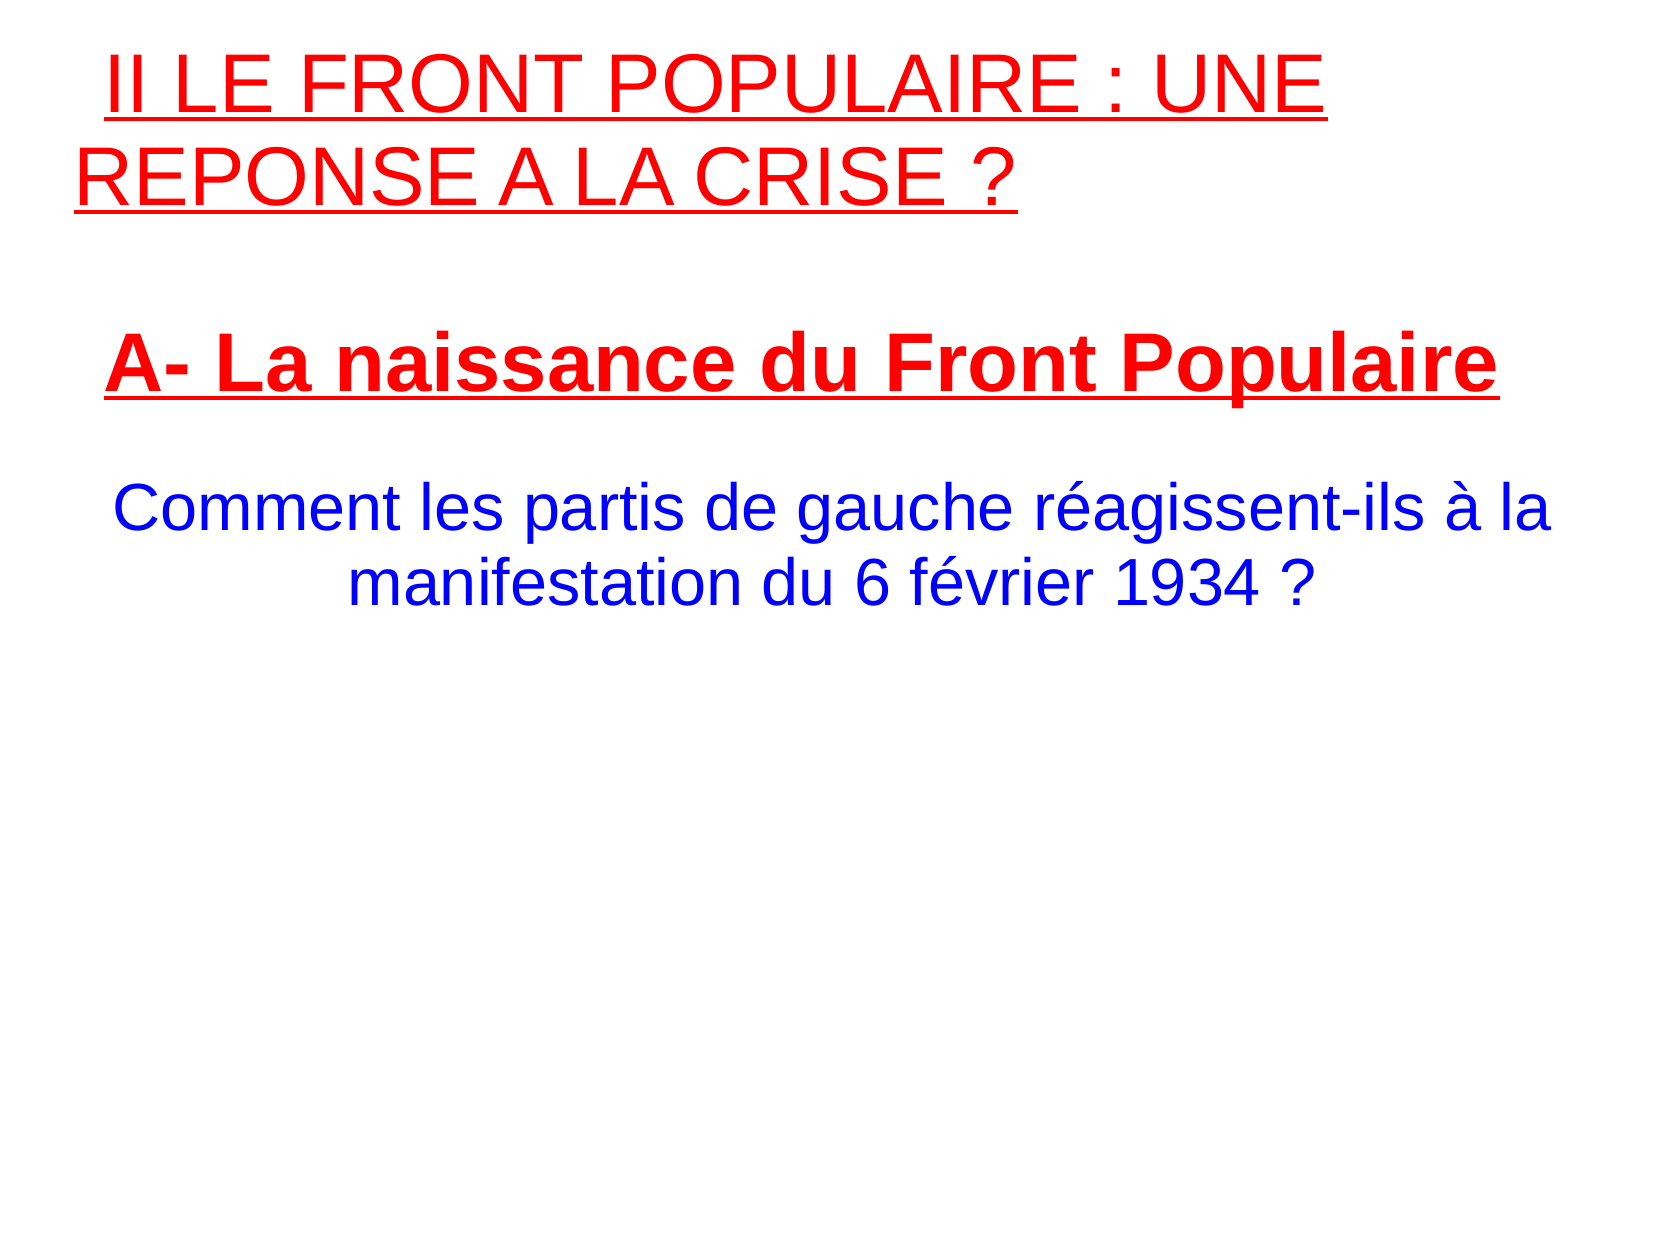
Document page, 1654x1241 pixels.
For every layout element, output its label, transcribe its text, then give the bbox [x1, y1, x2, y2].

text_box II LE FRONT POPULAIRE : UNE REPONSE A LA CRISE ? A- La naissance du Front Populaire [59, 29, 1625, 548]
title Comment les partis de gauche réagissent-ils à la manifestation du 6 février 1934 ? [88, 470, 1577, 621]
